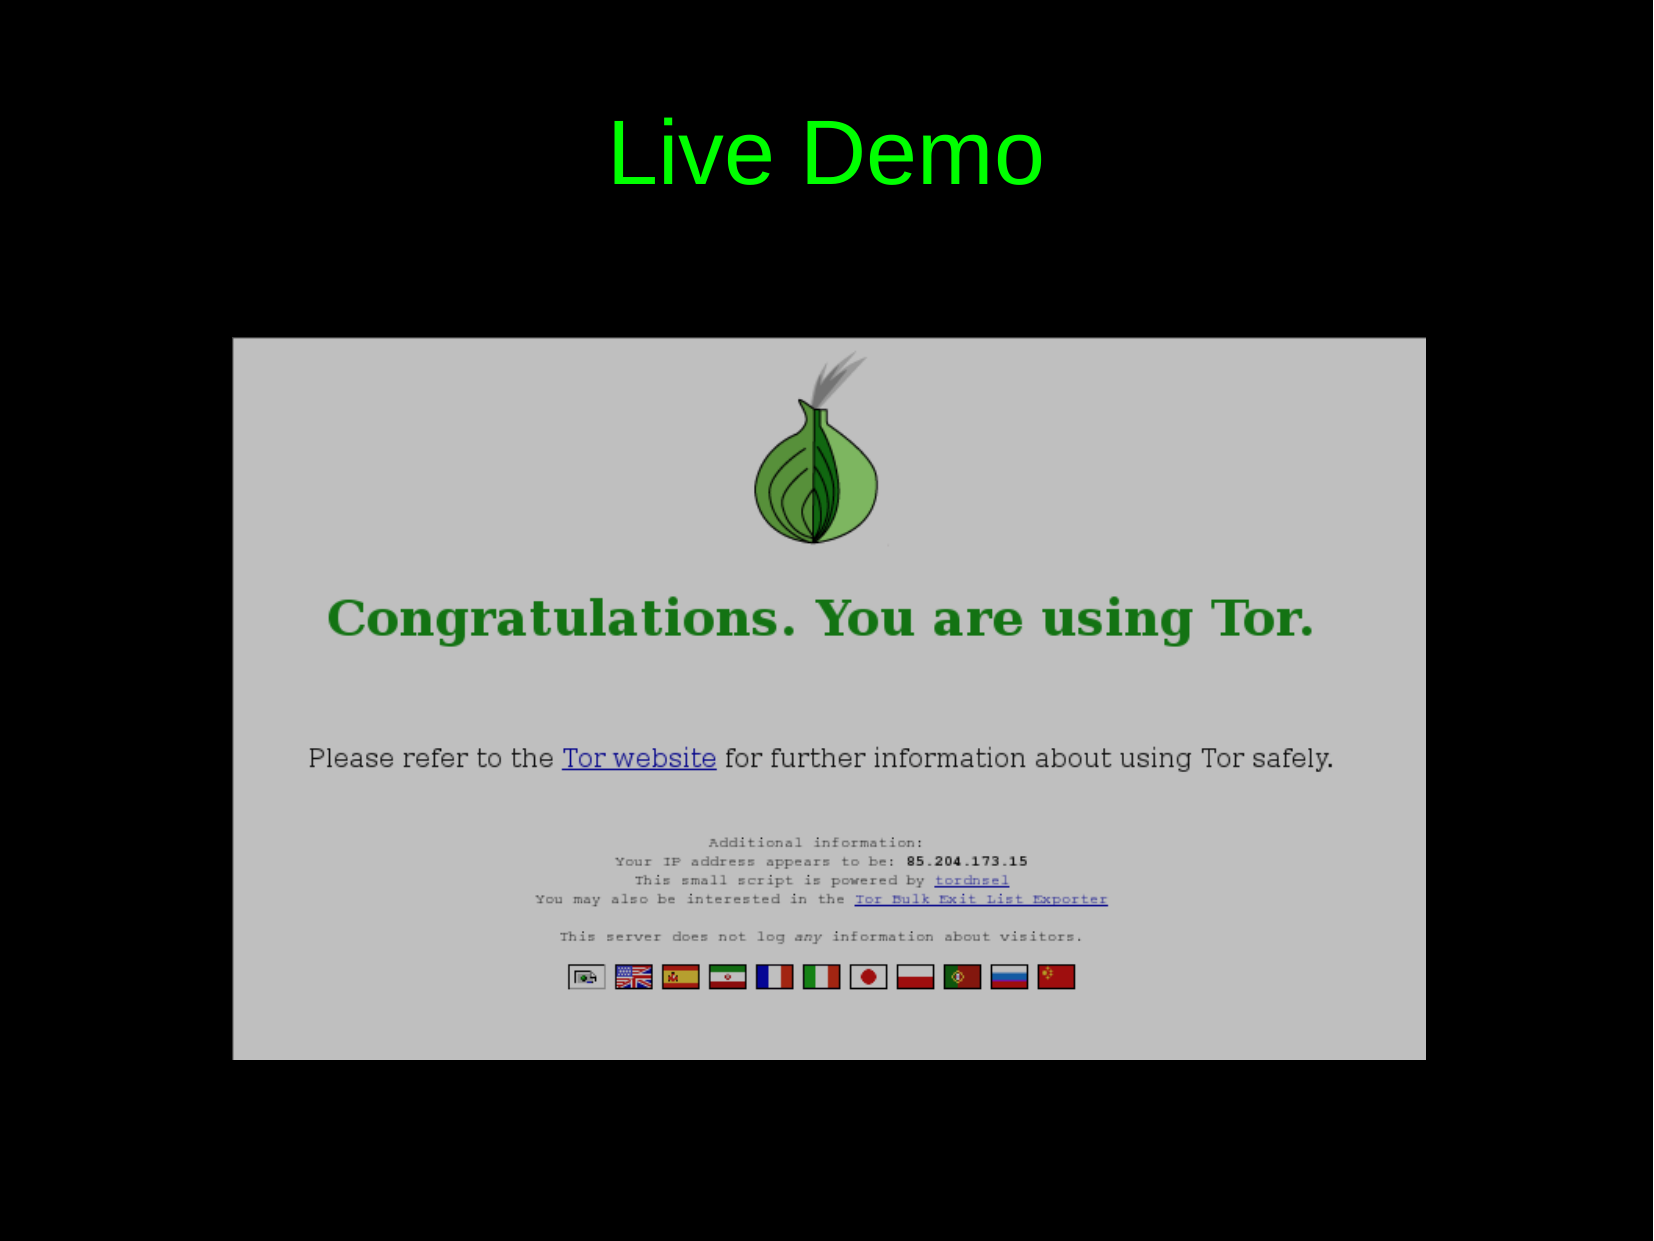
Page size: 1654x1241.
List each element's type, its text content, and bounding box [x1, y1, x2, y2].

picture [232, 337, 1426, 1060]
title Live Demo [82, 49, 1571, 257]
chart [82, 290, 1571, 1109]
